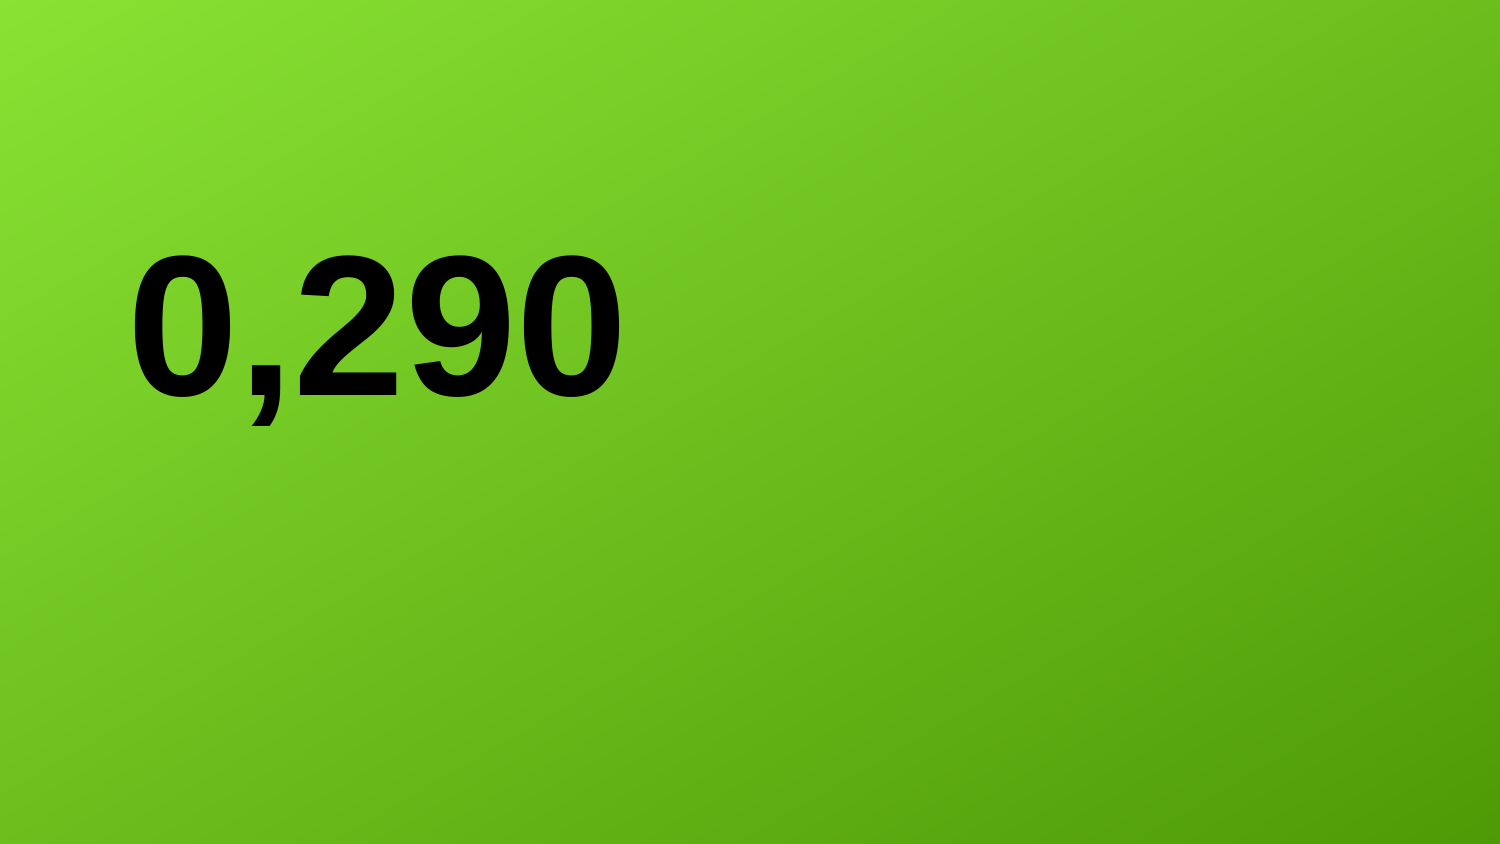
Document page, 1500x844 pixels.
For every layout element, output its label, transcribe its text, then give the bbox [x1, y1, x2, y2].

text_box 0,290 [162, 277, 202, 375]
text_box 0,290 [112, 259, 1388, 450]
text_box 0,290 [440, 277, 480, 327]
text_box 0,290 [551, 277, 591, 375]
